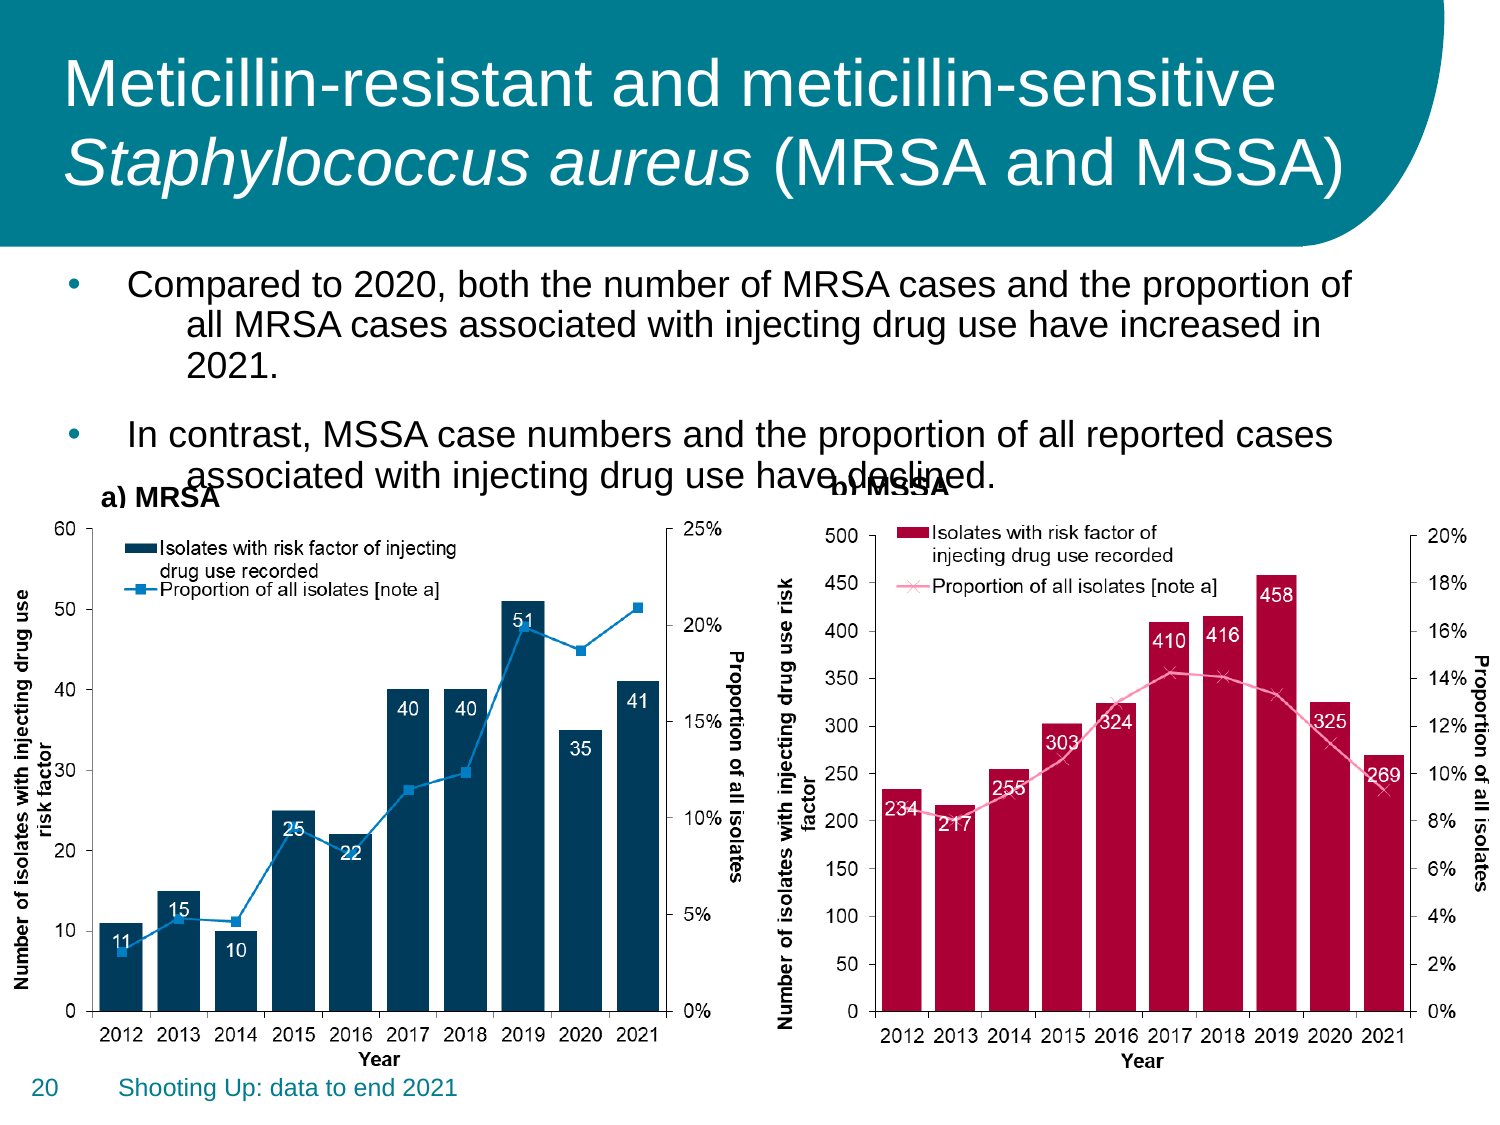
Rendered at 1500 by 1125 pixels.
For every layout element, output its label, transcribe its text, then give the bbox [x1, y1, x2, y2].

list Compared to 2020, both the number of MRSA cases and the proportion of all MRSA cases associated with injecting drug use have increased in 2021. In contrast, MSSA case numbers and the proportion of all reported cases associated with injecting drug use have declined. [52, 257, 1392, 520]
title Meticillin-resistant and meticillin-sensitive Staphylococcus aureus (MRSA and MSSA) [52, 33, 1475, 207]
picture [0, 508, 751, 1073]
picture [762, 496, 1496, 1075]
text_box [16, 1056, 90, 1117]
text_box b) MSSA [819, 462, 987, 495]
text_box a) MRSA [89, 472, 340, 508]
text_box Shooting Up: data to end 2021 [103, 1056, 1335, 1116]
